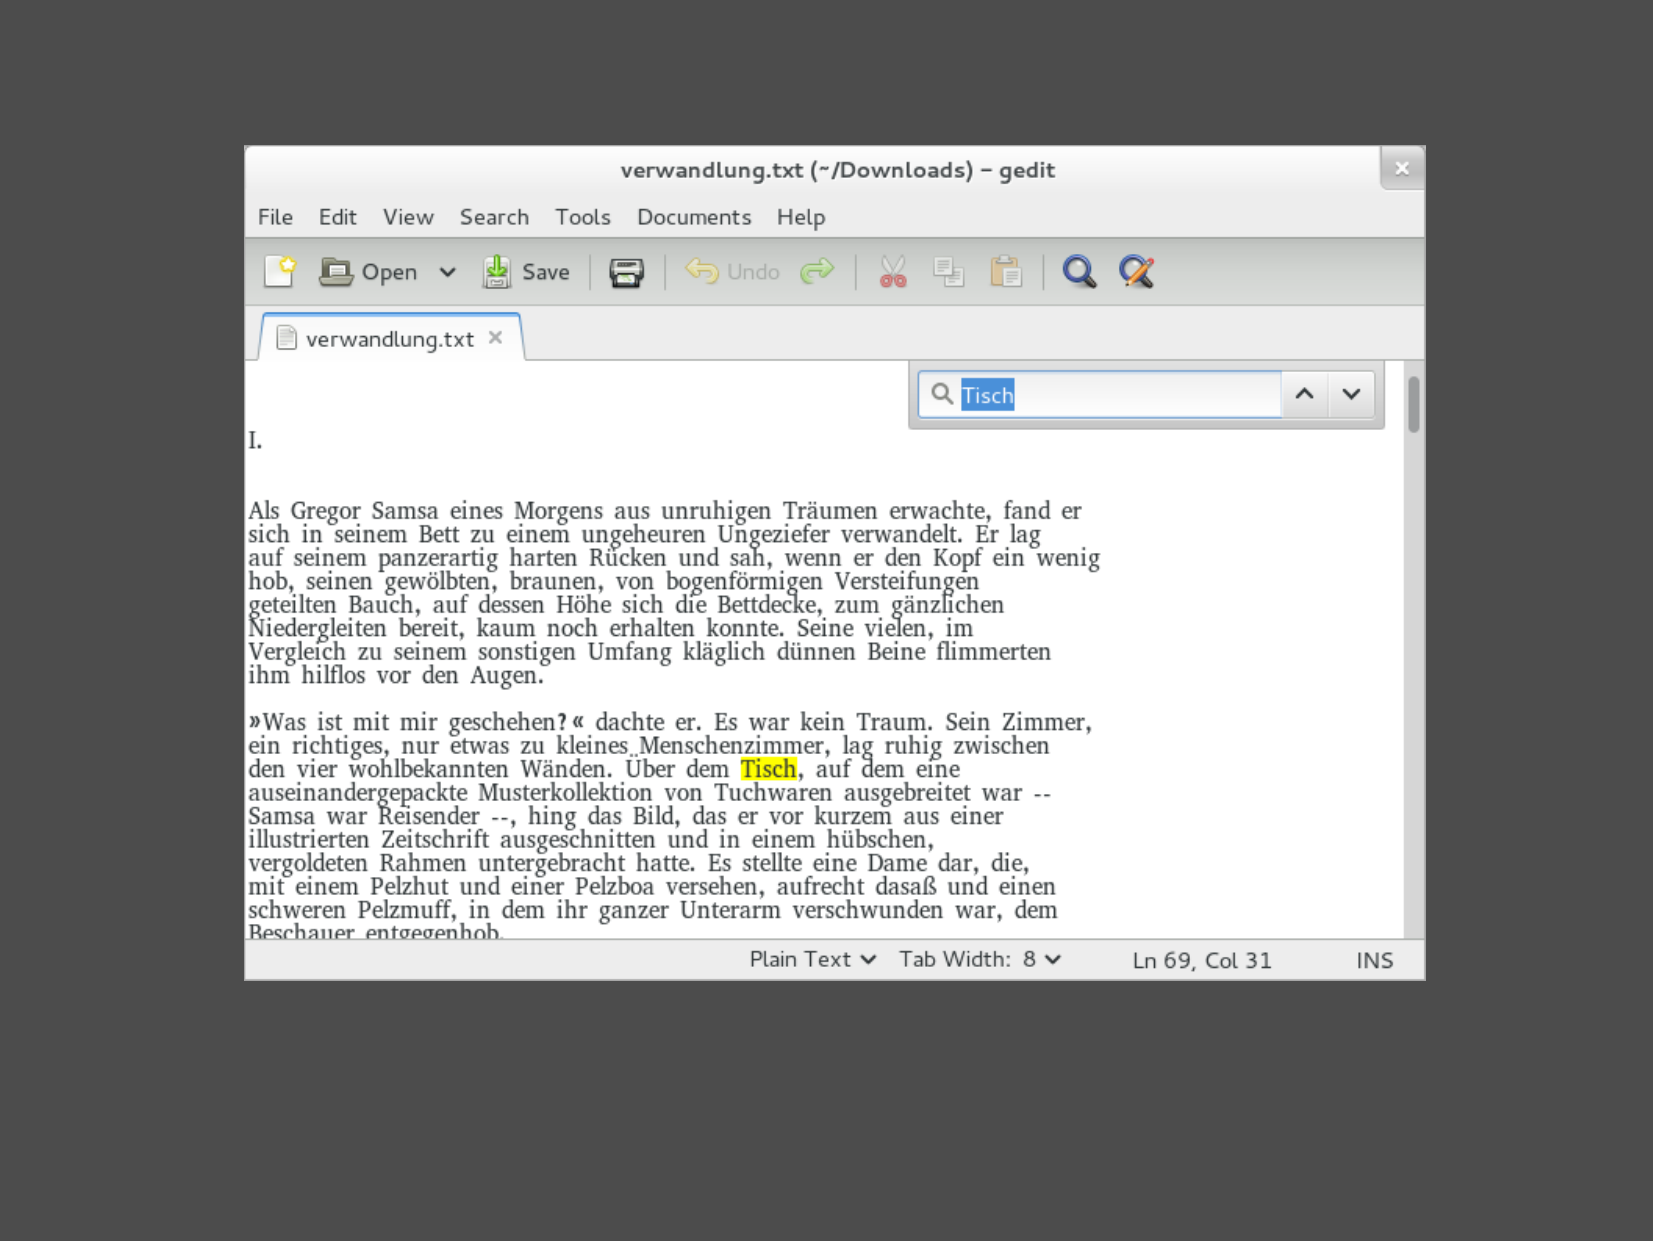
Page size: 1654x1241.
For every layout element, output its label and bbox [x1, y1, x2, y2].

picture [244, 145, 1426, 981]
